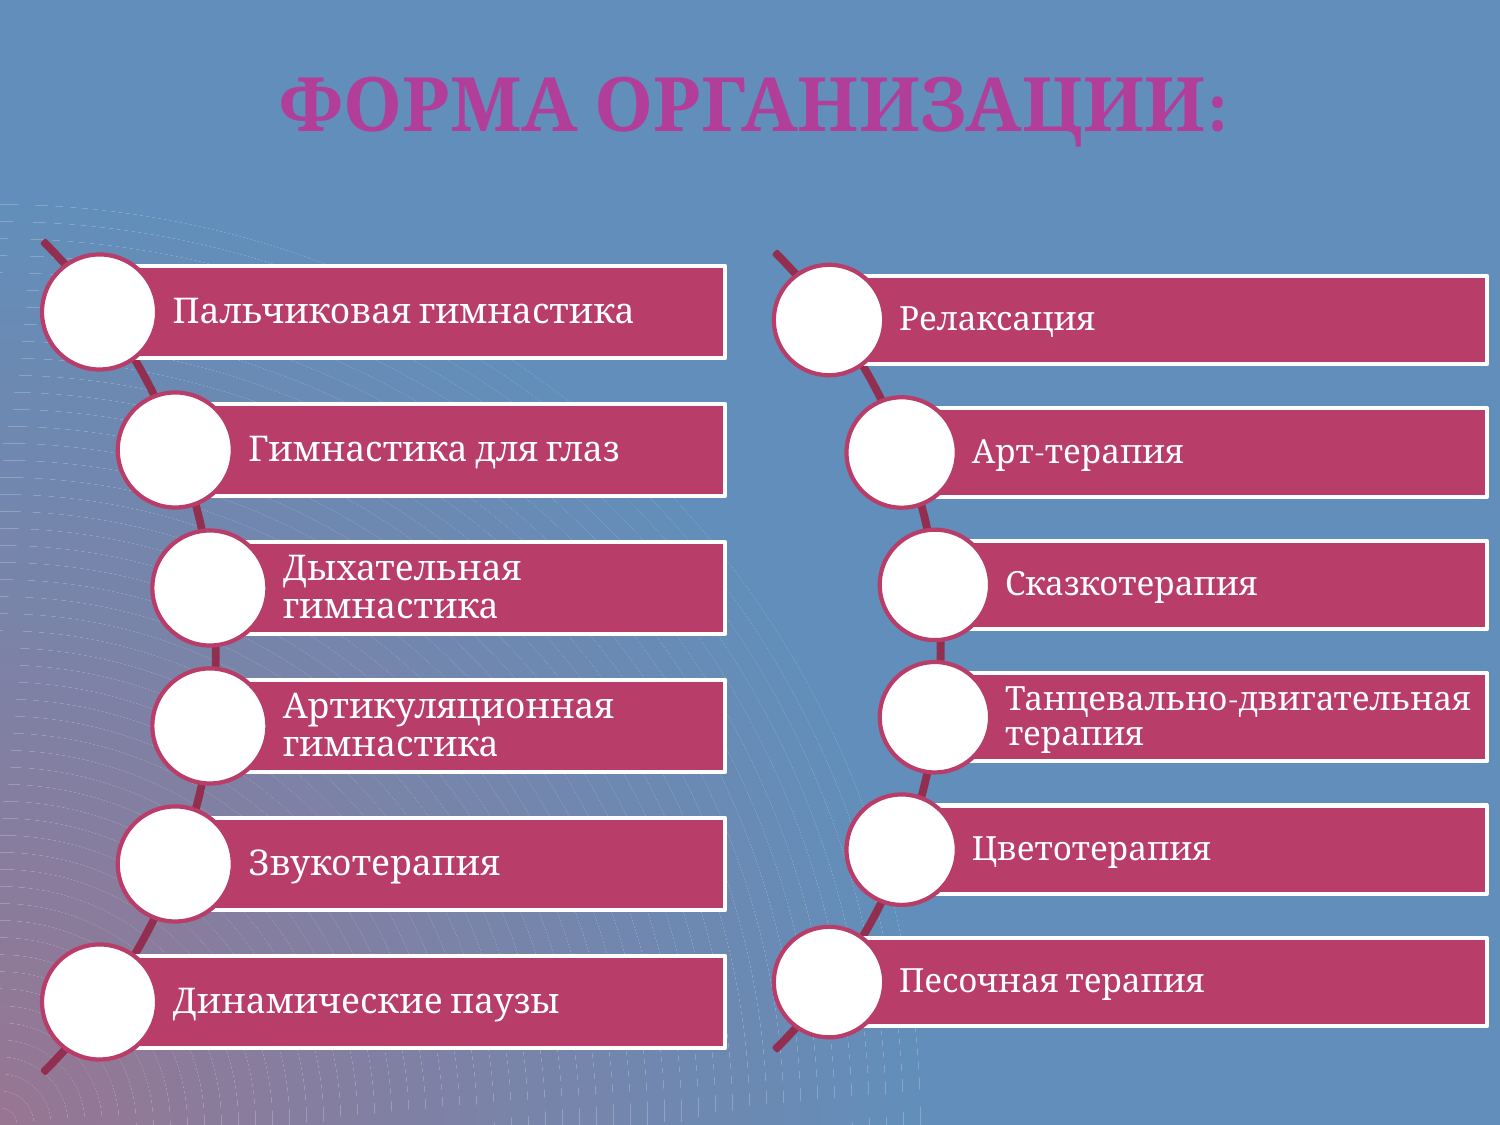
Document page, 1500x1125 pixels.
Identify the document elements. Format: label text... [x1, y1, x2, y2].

title Форма организации: [49, 19, 1475, 185]
text_box Динамические паузы [135, 955, 726, 1049]
text_box [152, 530, 268, 646]
text_box [773, 264, 885, 376]
text_box [42, 254, 158, 370]
text_box Танцевально-двигательная терапия [969, 673, 1487, 762]
text_box Дыхательная гимнастика [245, 542, 726, 635]
text_box Арт-терапия [936, 408, 1487, 497]
text_box [117, 392, 233, 508]
text_box [846, 397, 957, 508]
text_box [117, 806, 233, 922]
text_box Релаксация [863, 275, 1487, 365]
text_box Артикуляционная гимнастика [245, 679, 726, 773]
text_box Песочная терапия [863, 937, 1487, 1027]
text_box [152, 668, 268, 784]
text_box [773, 926, 885, 1038]
text_box Пальчиковая гимнастика [135, 265, 726, 359]
text_box Цветотерапия [936, 805, 1487, 894]
text_box Сказкотерапия [969, 540, 1487, 630]
text_box [42, 944, 158, 1060]
text_box [879, 529, 991, 641]
text_box Звукотерапия [210, 817, 726, 911]
text_box Гимнастика для глаз [210, 403, 726, 497]
text_box [879, 662, 991, 773]
text_box [846, 794, 957, 905]
